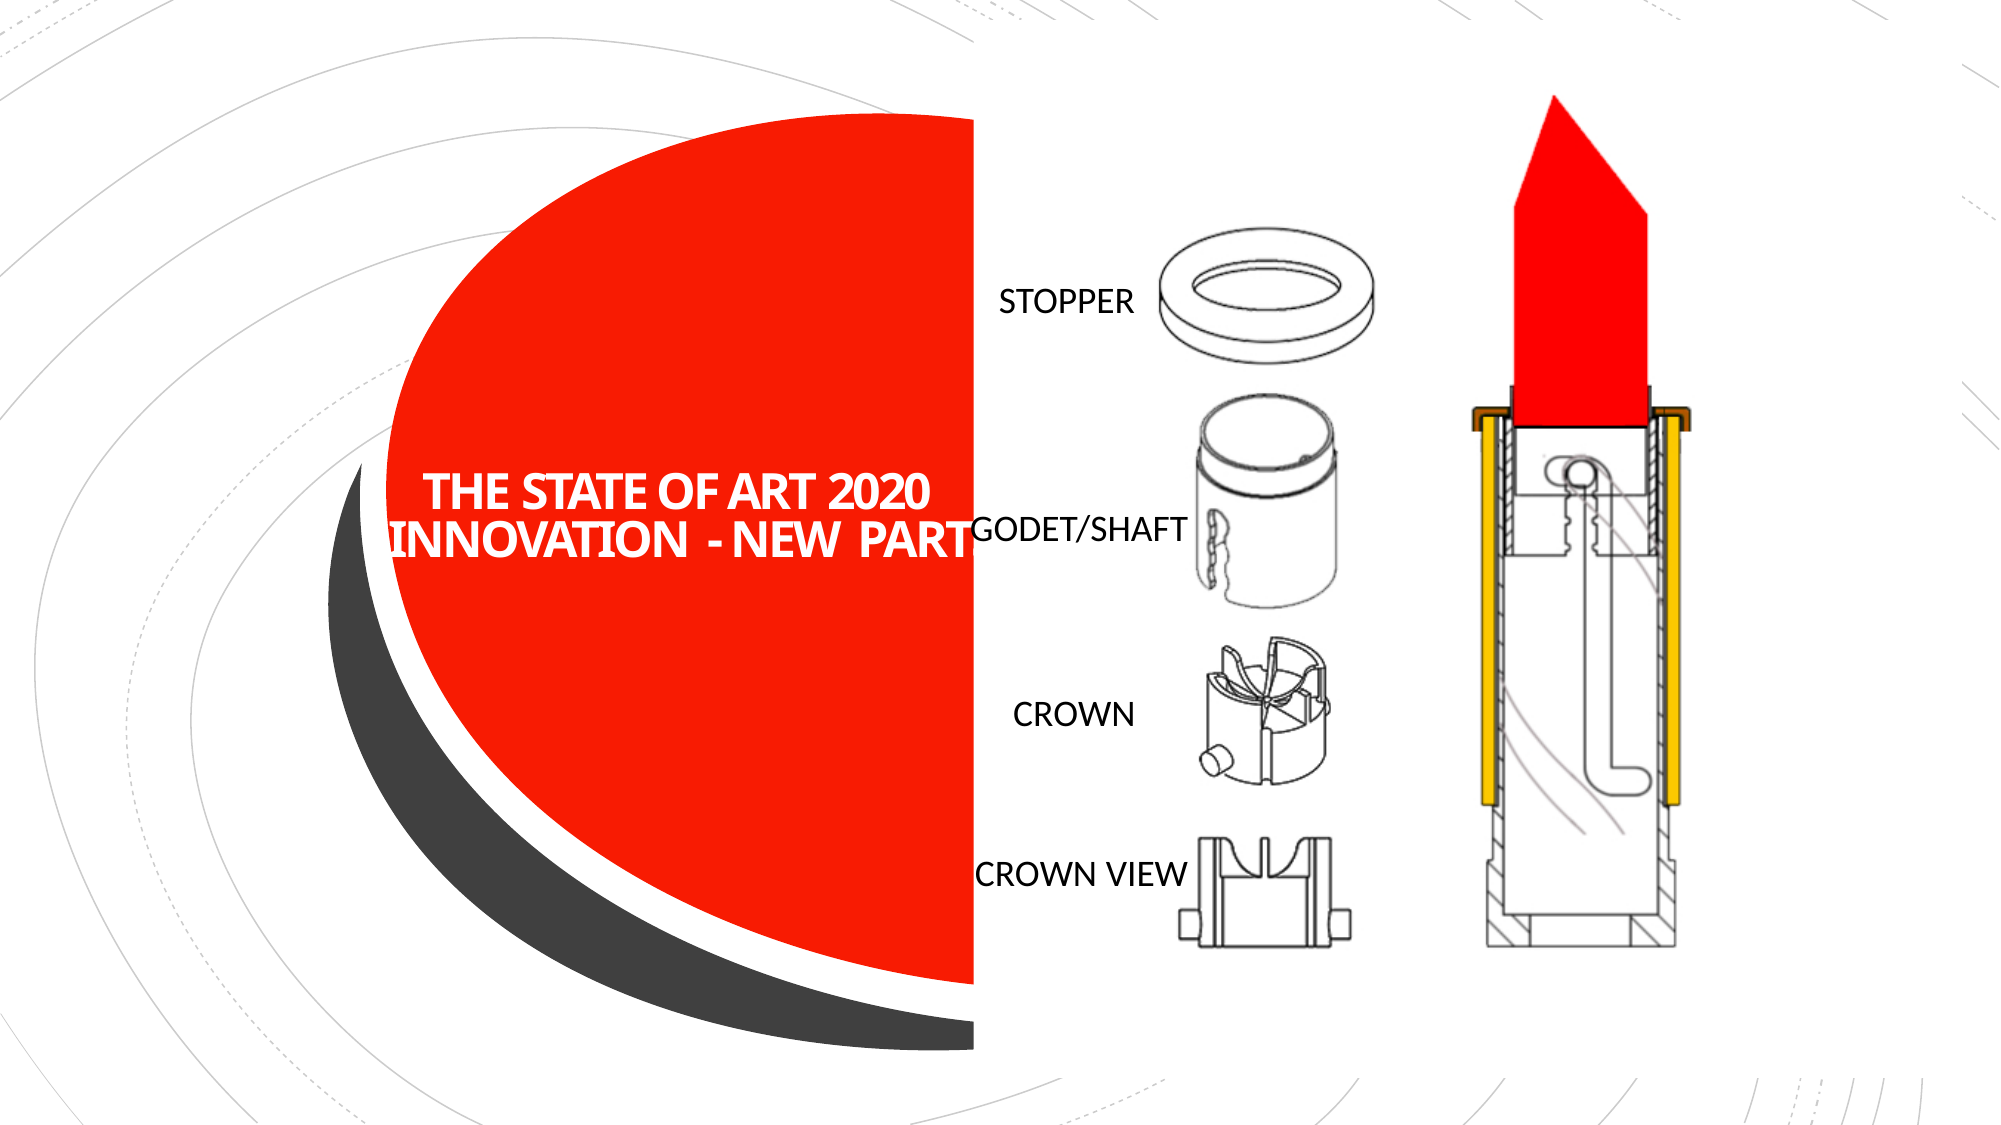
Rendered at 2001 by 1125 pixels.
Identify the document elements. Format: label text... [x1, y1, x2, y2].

picture [973, 20, 1962, 1078]
text_box CROWN VIEW [959, 841, 1272, 902]
text_box STOPPER [983, 268, 1182, 330]
text_box CROWN [998, 681, 1164, 742]
text_box GODET/SHAFT [955, 495, 1211, 557]
title THE STATE OF ART 2020 INNOVATION - NEW PARTS [304, 434, 973, 549]
text_box [0, 0, 2000, 1125]
